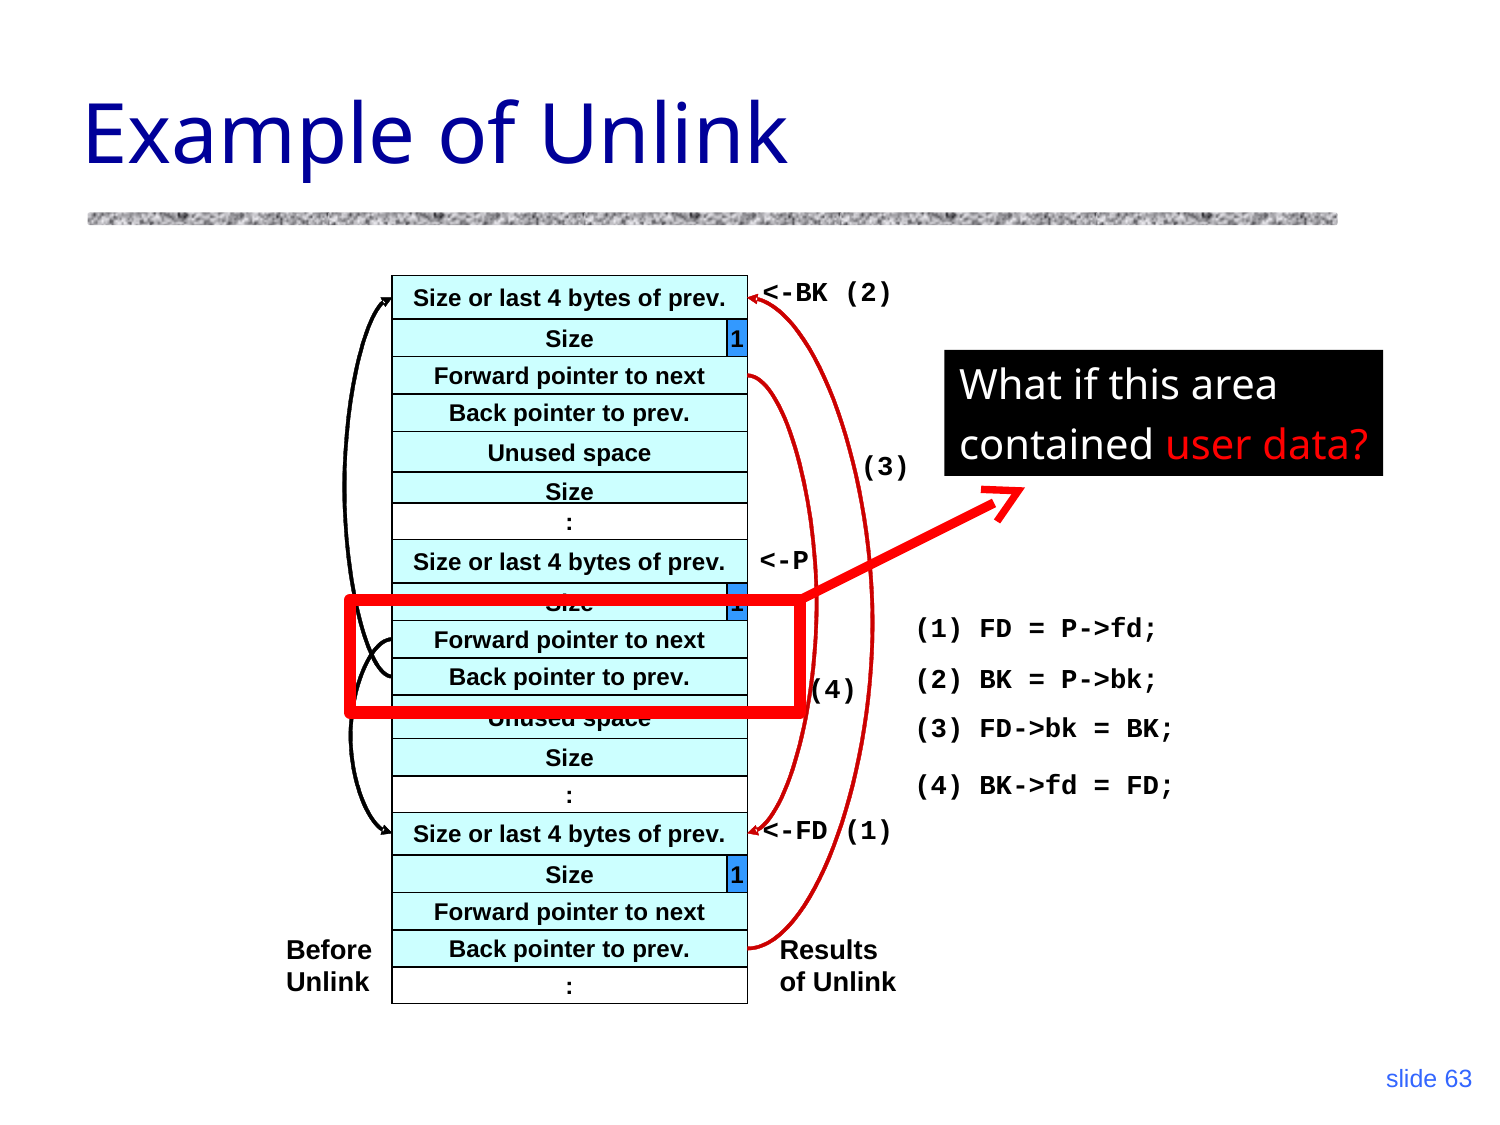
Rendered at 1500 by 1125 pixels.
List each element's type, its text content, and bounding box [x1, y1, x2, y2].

text_box What if this area contained user data? [944, 349, 1384, 476]
picture [87, 212, 1338, 226]
picture [275, 275, 1204, 1007]
text_box slide <number> [1174, 1025, 1488, 1101]
title Example of Unlink [66, 37, 1342, 188]
